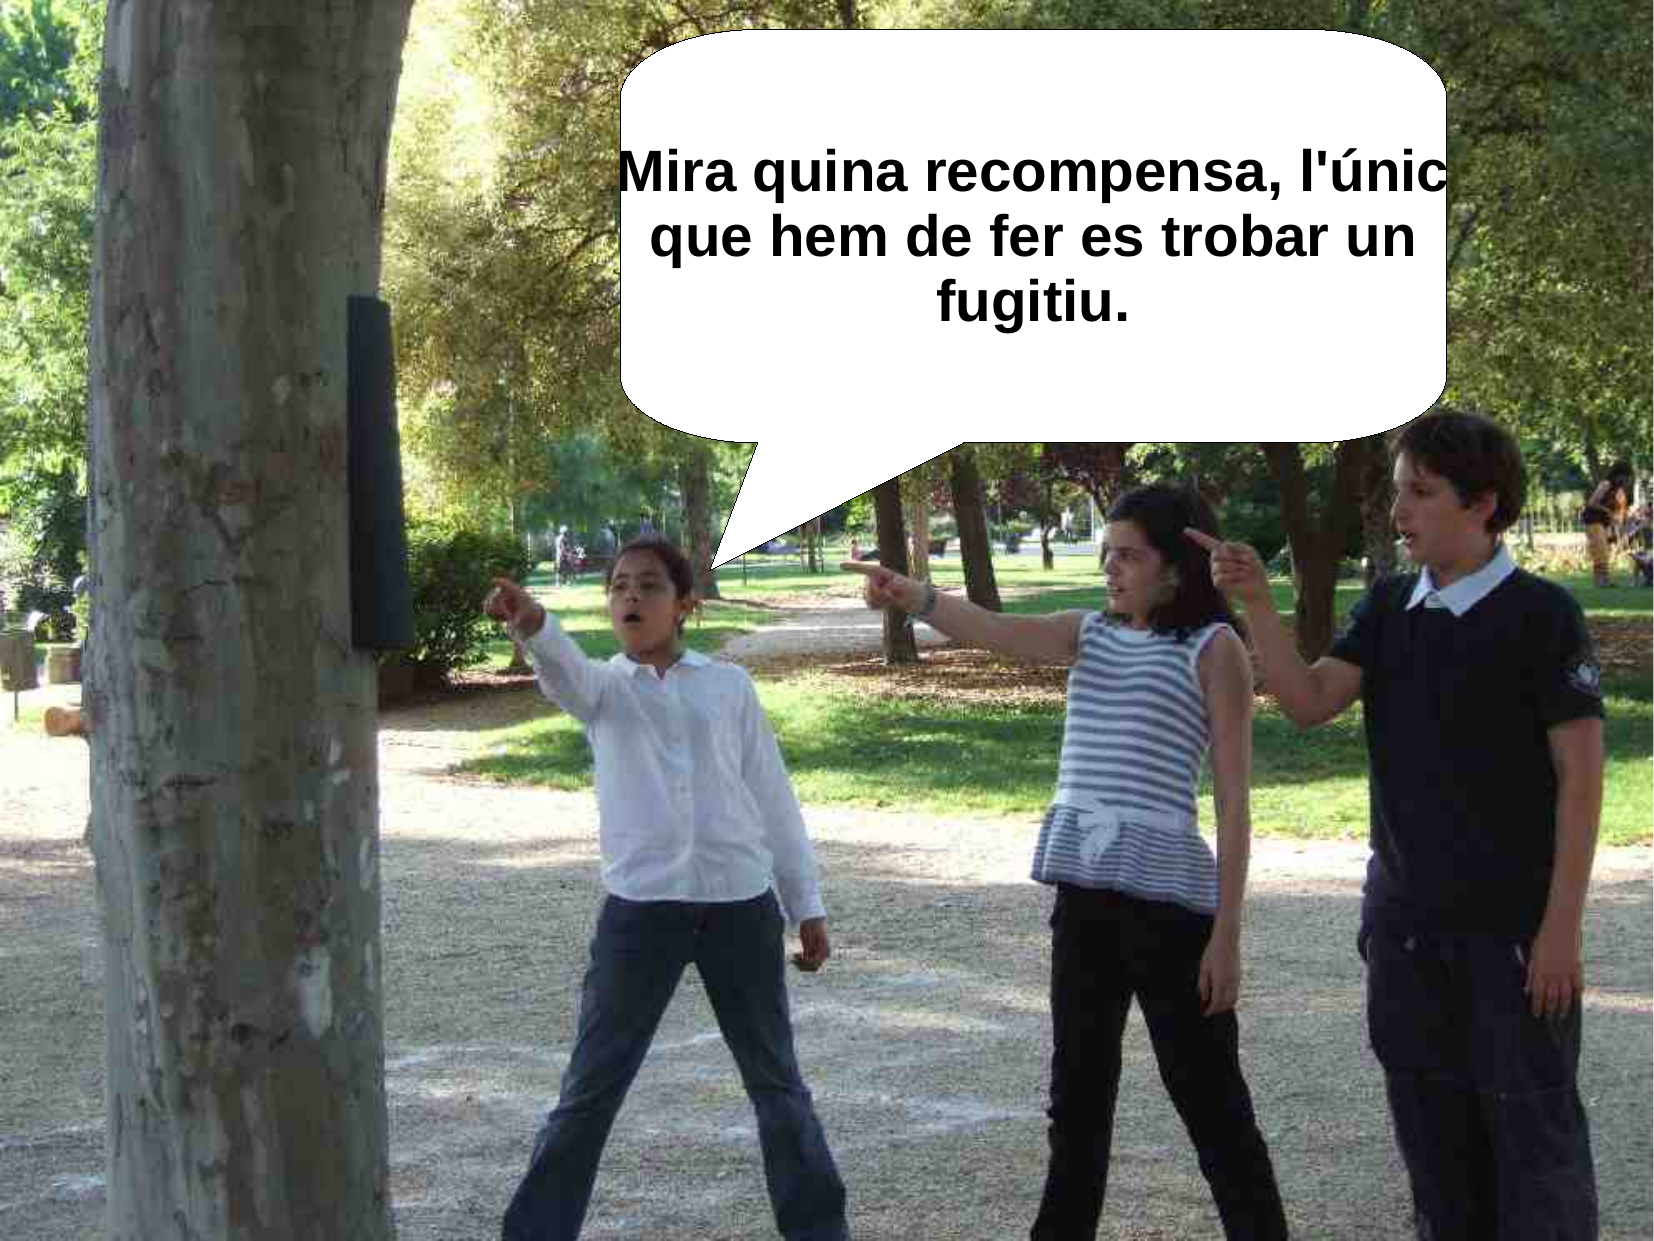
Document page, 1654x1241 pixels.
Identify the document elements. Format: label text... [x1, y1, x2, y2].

picture [0, 0, 1654, 1241]
text_box Mira quina recompensa, l'únic que hem de fer es trobar un fugitiu. [620, 29, 1447, 571]
